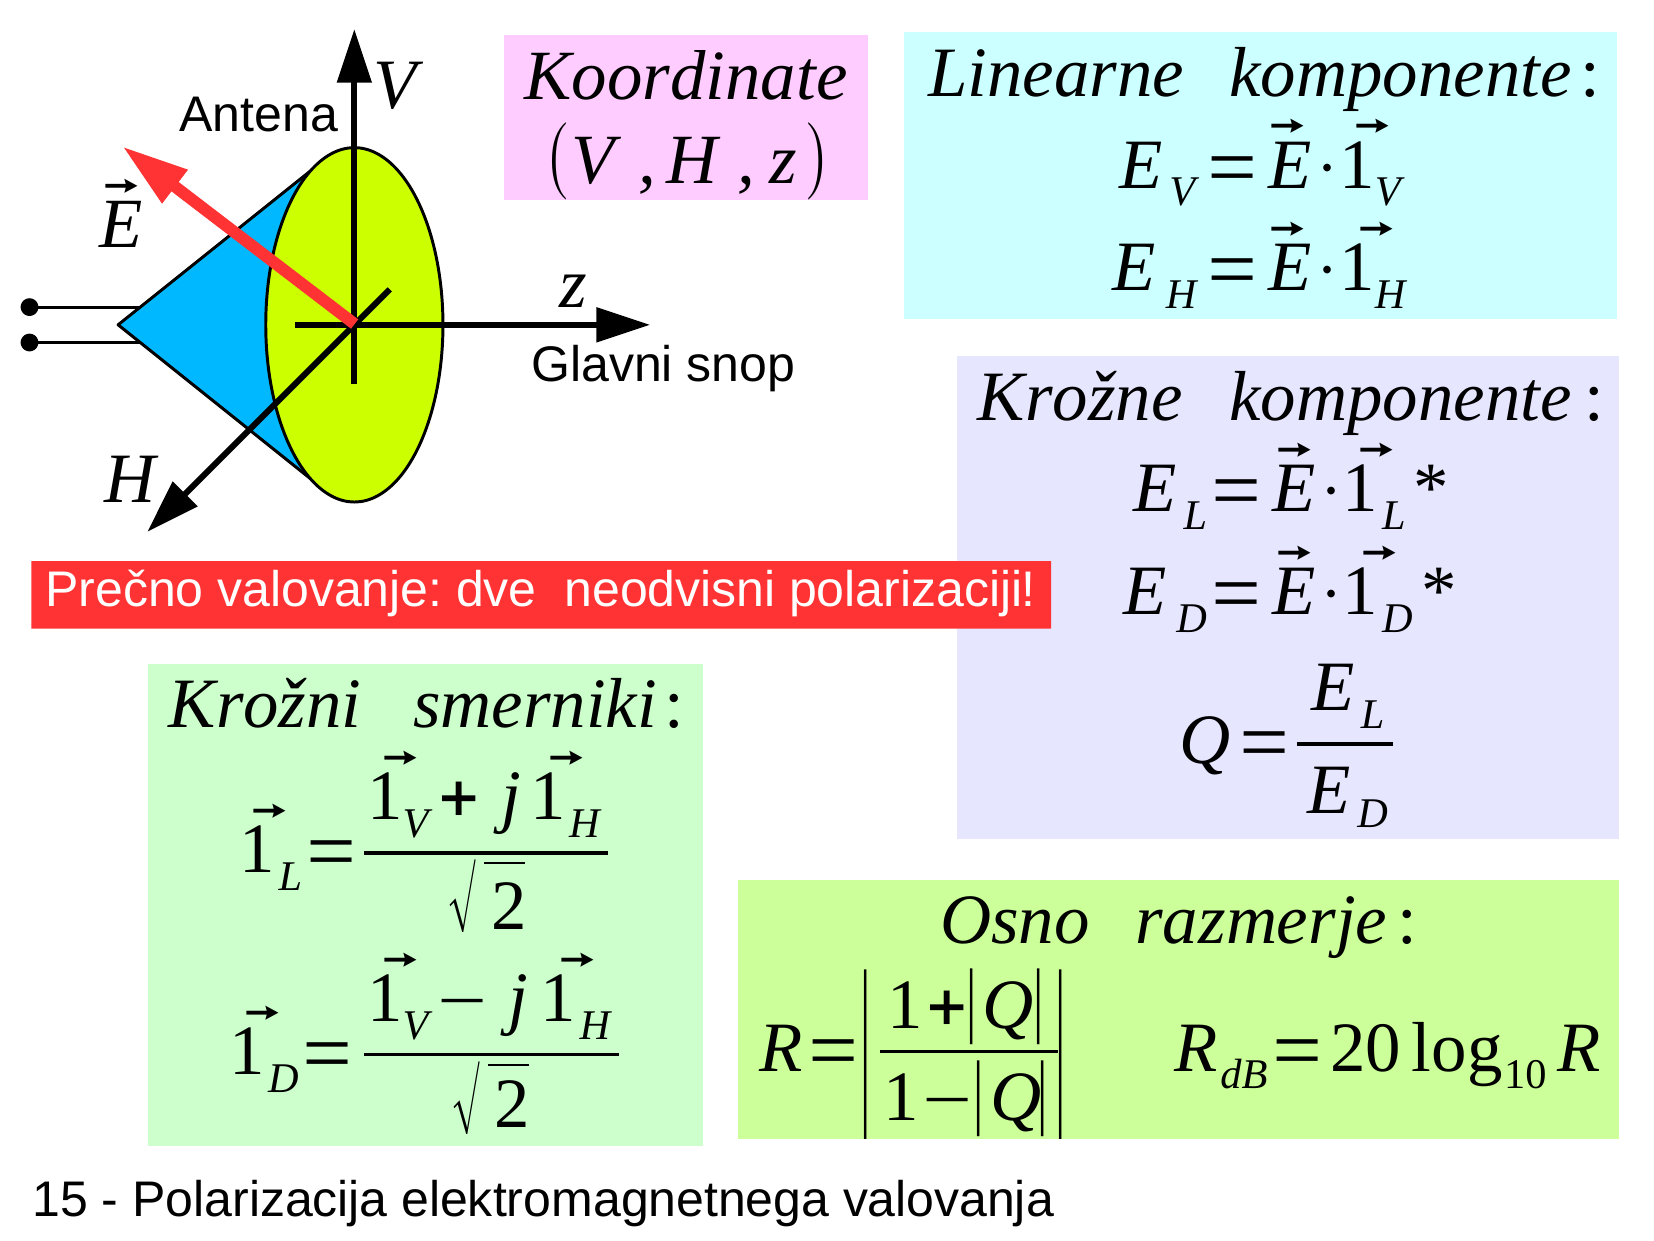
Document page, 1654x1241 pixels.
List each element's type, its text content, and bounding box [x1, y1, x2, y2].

chart [147, 663, 703, 1146]
text_box Antena [179, 85, 349, 154]
chart [77, 177, 166, 266]
chart [503, 35, 869, 201]
chart [903, 32, 1618, 319]
chart [355, 44, 444, 126]
chart [956, 356, 1619, 839]
chart [537, 244, 609, 325]
text_box Prečno valovanje: dve neodvisni polarizaciji! [31, 561, 1052, 629]
text_box [118, 236, 345, 428]
text_box [252, 328, 443, 503]
text_box 15 - Polarizacija elektromagnetnega valovanja [32, 1171, 1117, 1228]
text_box [357, 147, 443, 322]
text_box [239, 147, 351, 313]
chart [83, 438, 184, 520]
text_box Glavni snop [531, 336, 796, 405]
chart [738, 879, 1619, 1139]
